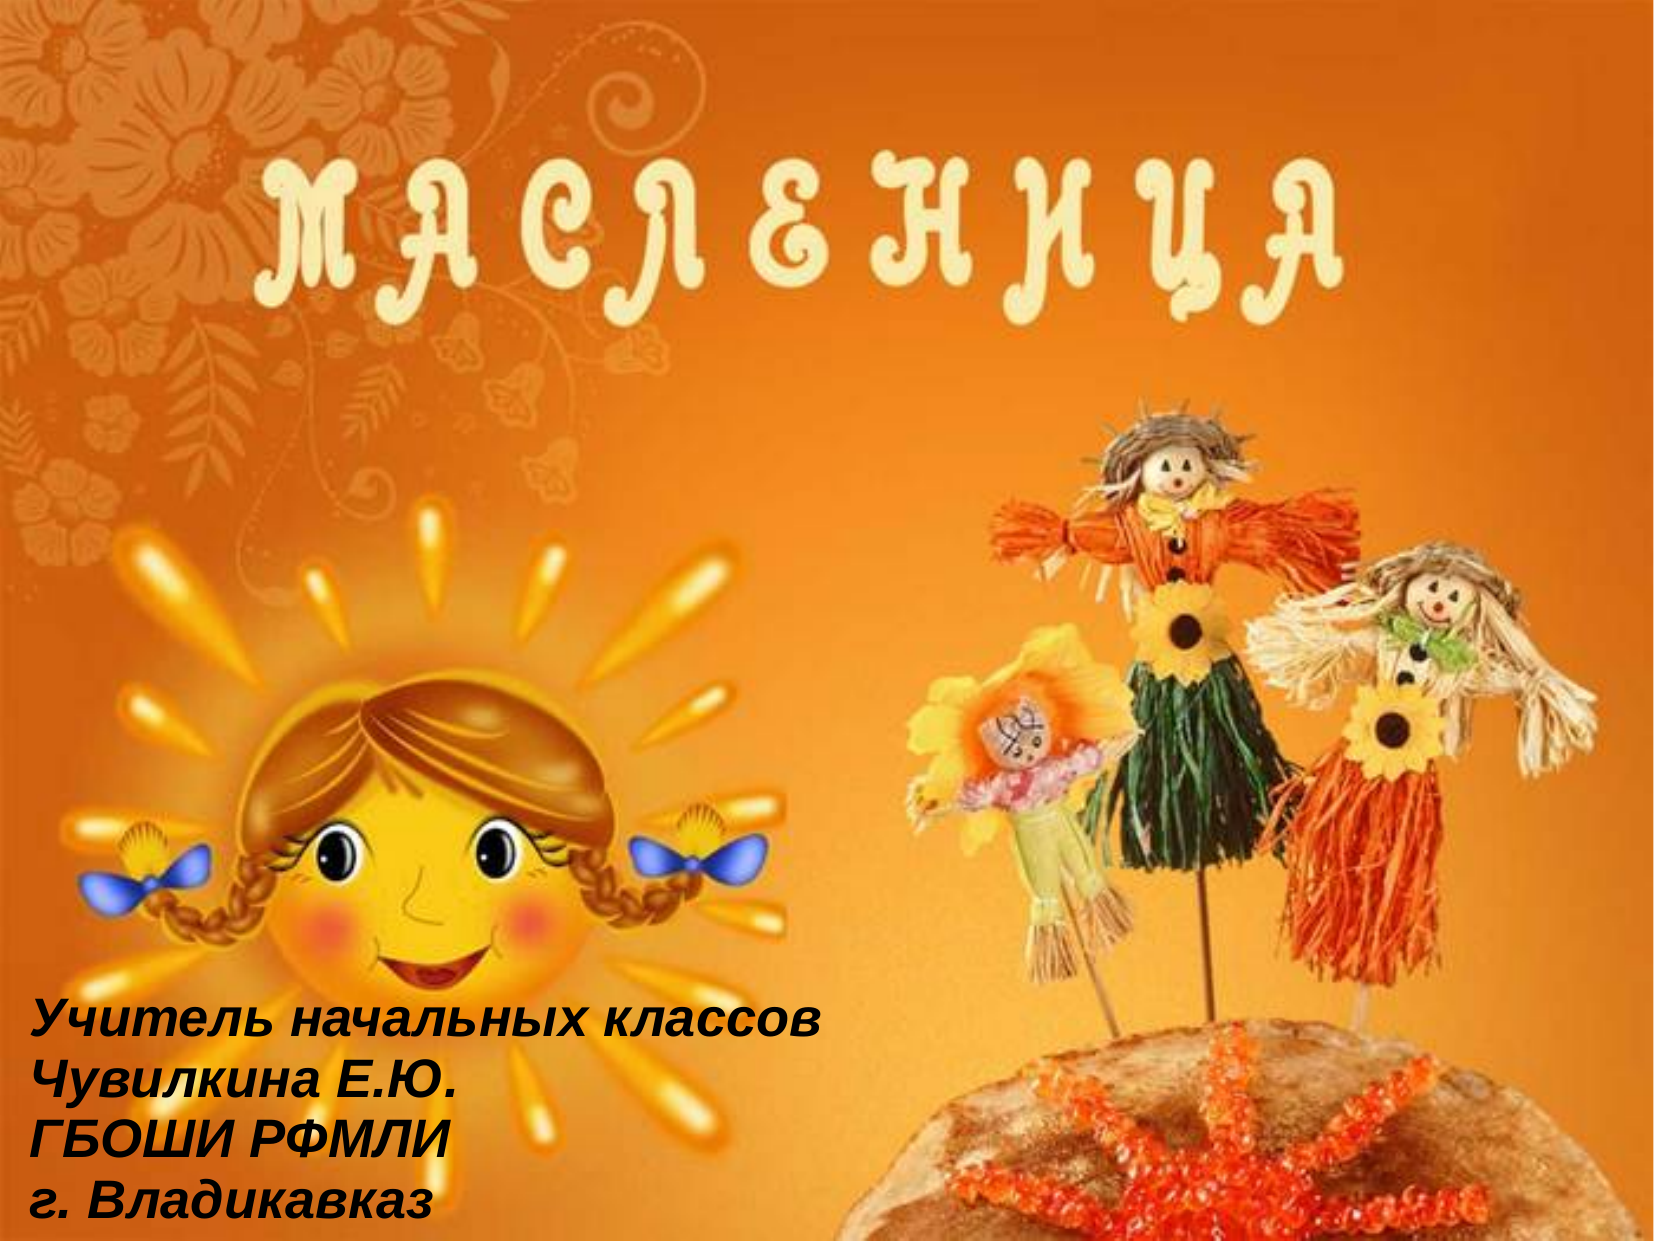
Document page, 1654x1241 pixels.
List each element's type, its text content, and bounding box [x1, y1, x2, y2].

title Учитель начальных классов Чувилкина Е.Ю. ГБОШИ РФМЛИ г. Владикавказ [29, 974, 827, 1241]
picture [0, 0, 1654, 1241]
